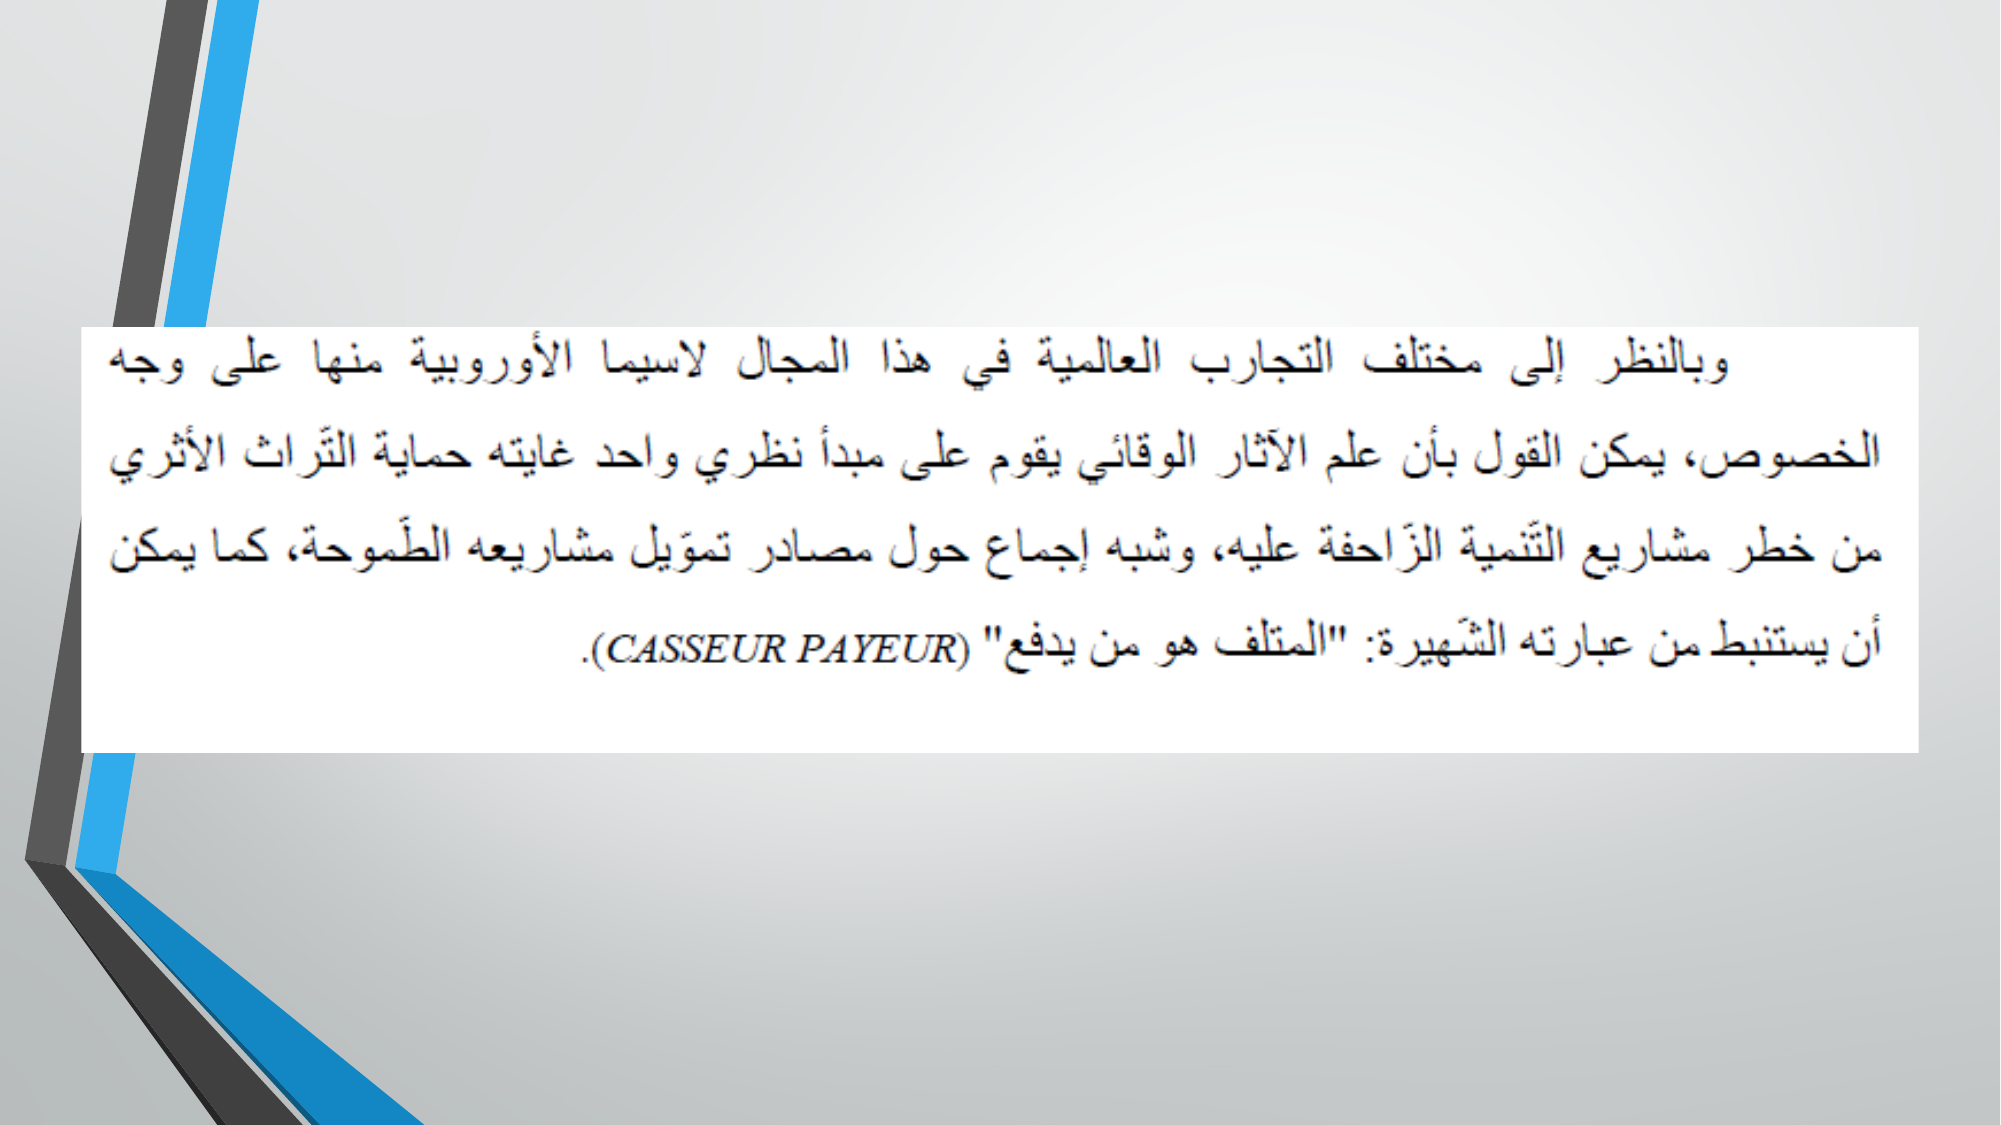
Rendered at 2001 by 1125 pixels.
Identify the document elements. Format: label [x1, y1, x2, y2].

picture [81, 327, 1919, 753]
